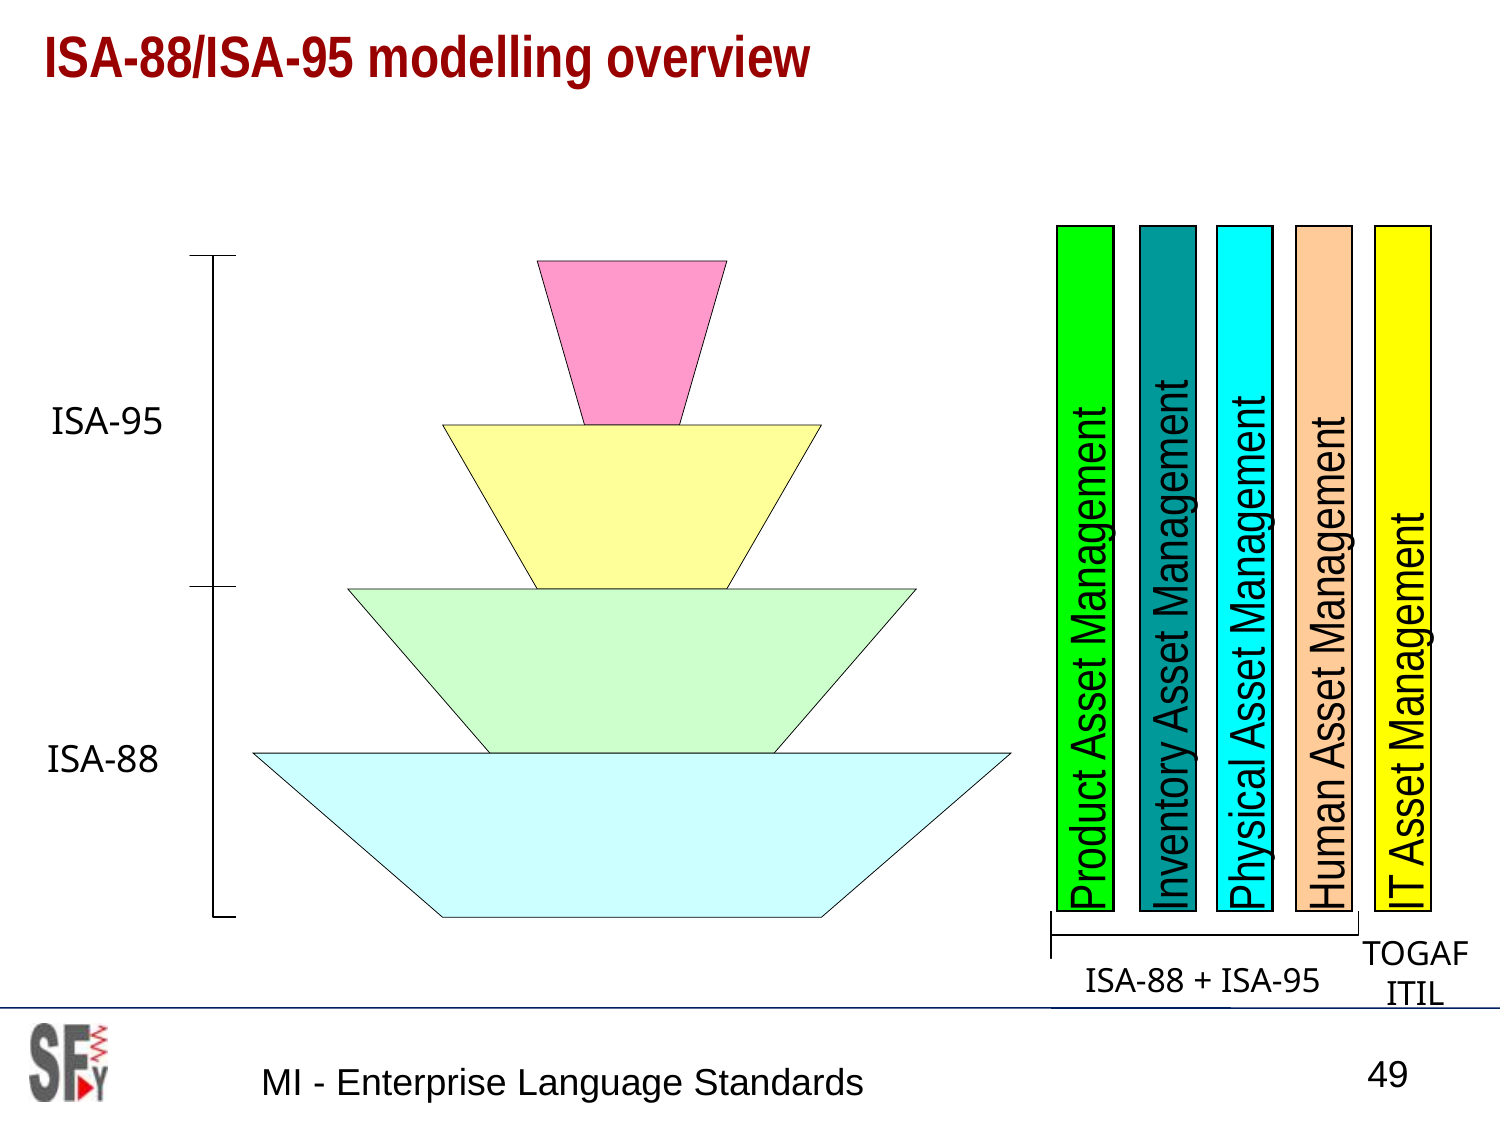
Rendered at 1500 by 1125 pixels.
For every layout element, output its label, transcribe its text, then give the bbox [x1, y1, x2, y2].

text_box Inventory Asset Management [1139, 226, 1196, 911]
text_box [253, 260, 1011, 918]
slide_number <numéro> [1352, 1034, 1490, 1103]
text_box ISA-88 + ISA-95 [1085, 944, 1337, 1008]
picture [29, 1023, 108, 1102]
text_box TOGAF ITIL [1362, 916, 1484, 1020]
title ISA-88/ISA-95 modelling overview [29, 12, 1471, 138]
text_box ISA-88 [47, 720, 175, 788]
text_box ISA-95 [51, 381, 179, 450]
footer MI - Enterprise Language Standards [246, 1042, 1266, 1103]
text_box Human Asset Management [1296, 226, 1353, 911]
text_box Product Asset Management [1057, 226, 1114, 911]
text_box Physical Asset Management [1216, 226, 1273, 911]
text_box IT Asset Management [1375, 226, 1432, 911]
